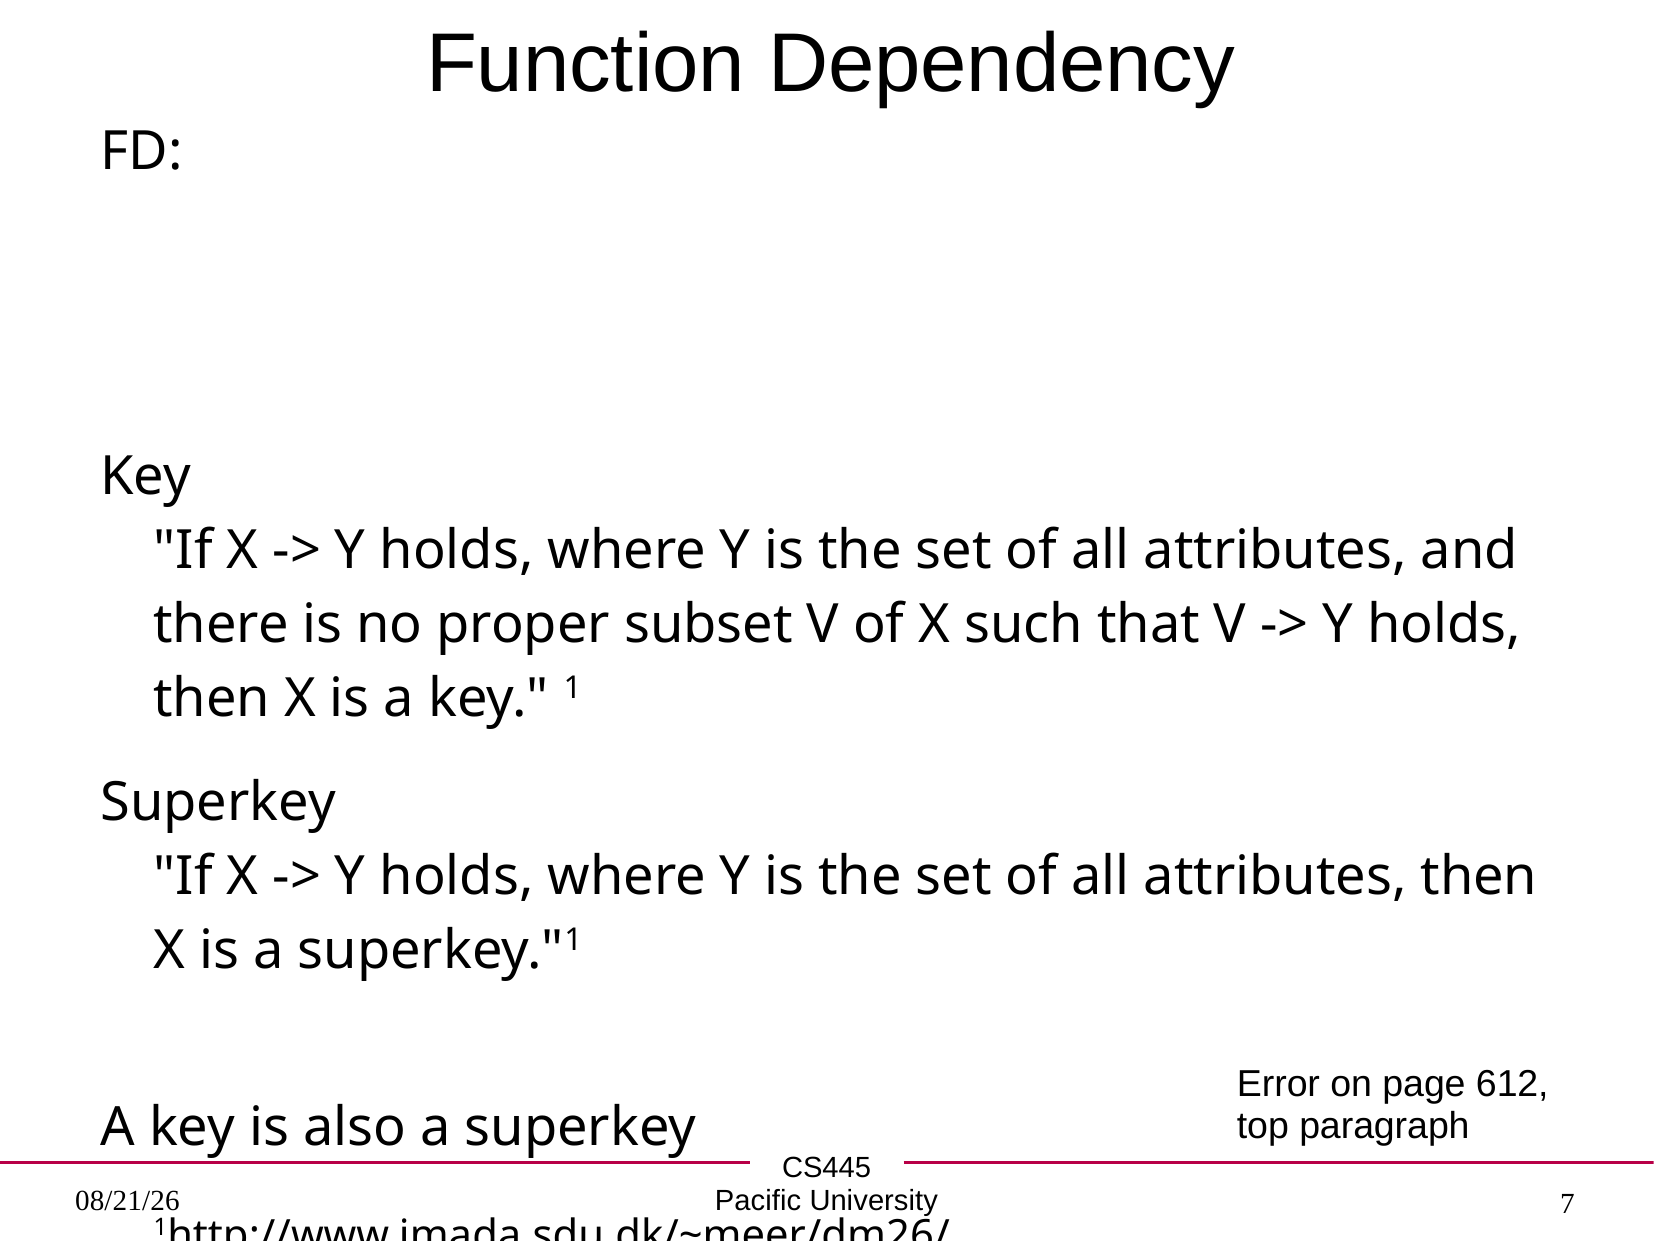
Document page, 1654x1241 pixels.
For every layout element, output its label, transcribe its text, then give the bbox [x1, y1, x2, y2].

title Function Dependency [86, 15, 1576, 109]
text_box Error on page 612, top paragraph [1222, 1055, 1578, 1155]
list FD: Key "If X -> Y holds, where Y is the set of all attributes, and there is no proper subset V of X such that V -> Y holds, then X is a key." 1 Superkey "If X -> Y holds, where Y is the set of all attributes, then X is a superkey."1 A key is also a superkey 1http://www.imada.sdu.dk/~meer/dm26/ [82, 111, 1571, 1111]
